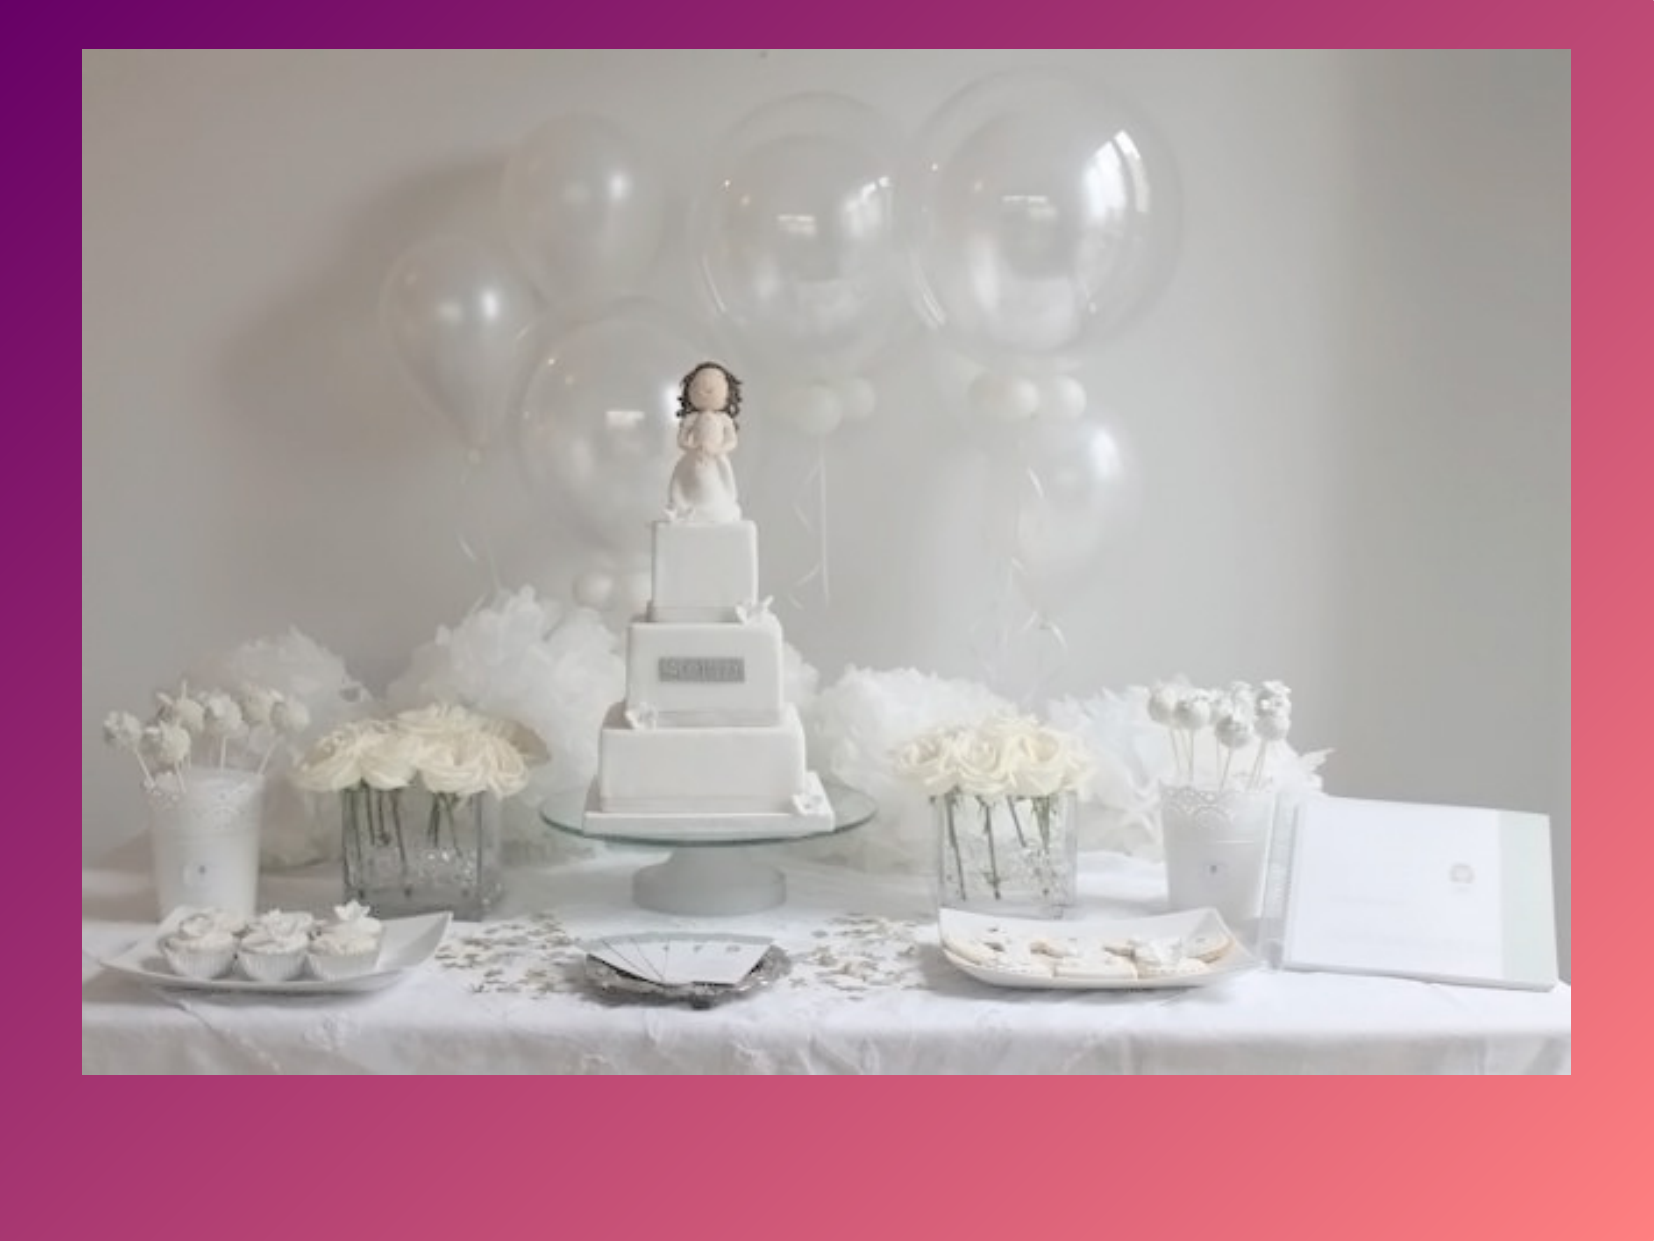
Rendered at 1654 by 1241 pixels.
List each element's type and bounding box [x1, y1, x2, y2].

picture [82, 49, 1571, 1075]
